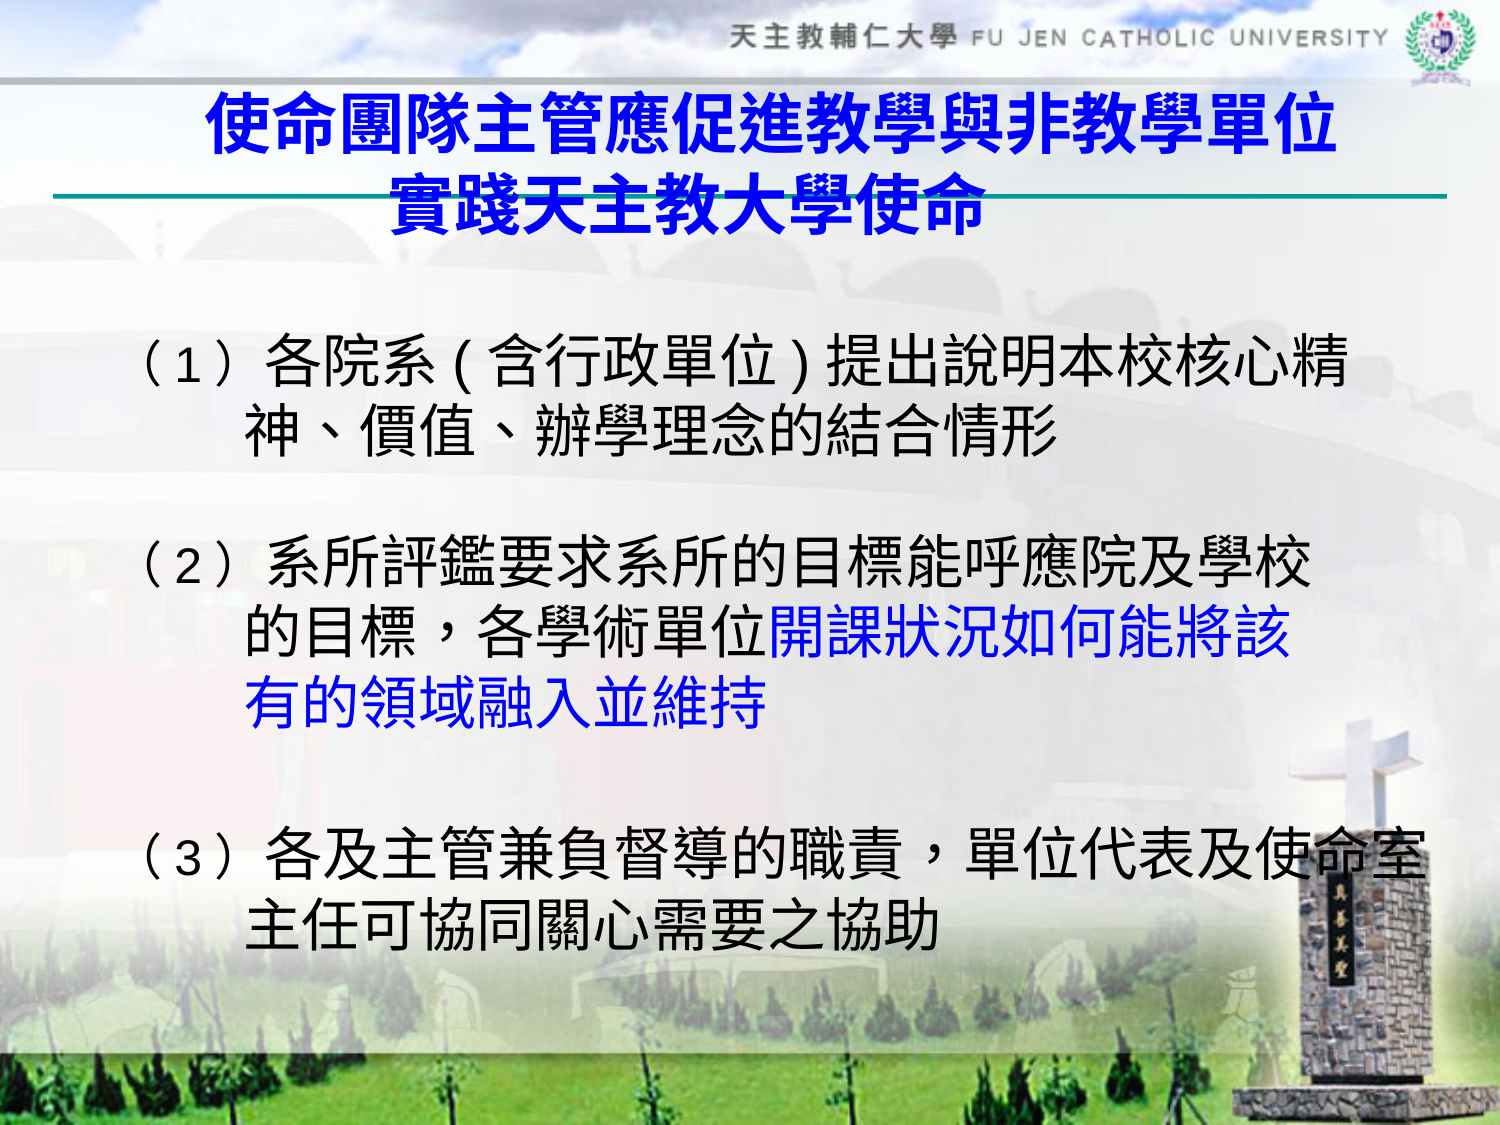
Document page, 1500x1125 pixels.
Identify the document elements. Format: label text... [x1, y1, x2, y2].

list 使命團隊主管應促進教學與非教學單位 實踐天主教大學使命 （1）各院系(含行政單位)提出說明本校核心精 神、價值、辦學理念的結合情形 （2）系所評鑑要求系所的目標能呼應院及學校 的目標，各學術單位開課狀況如何能將該 有的領域融入並維持 （3）各及主管兼負督導的職責，單位代表及使命室 主任可協同關心需要之協助 [41, 90, 1471, 1012]
